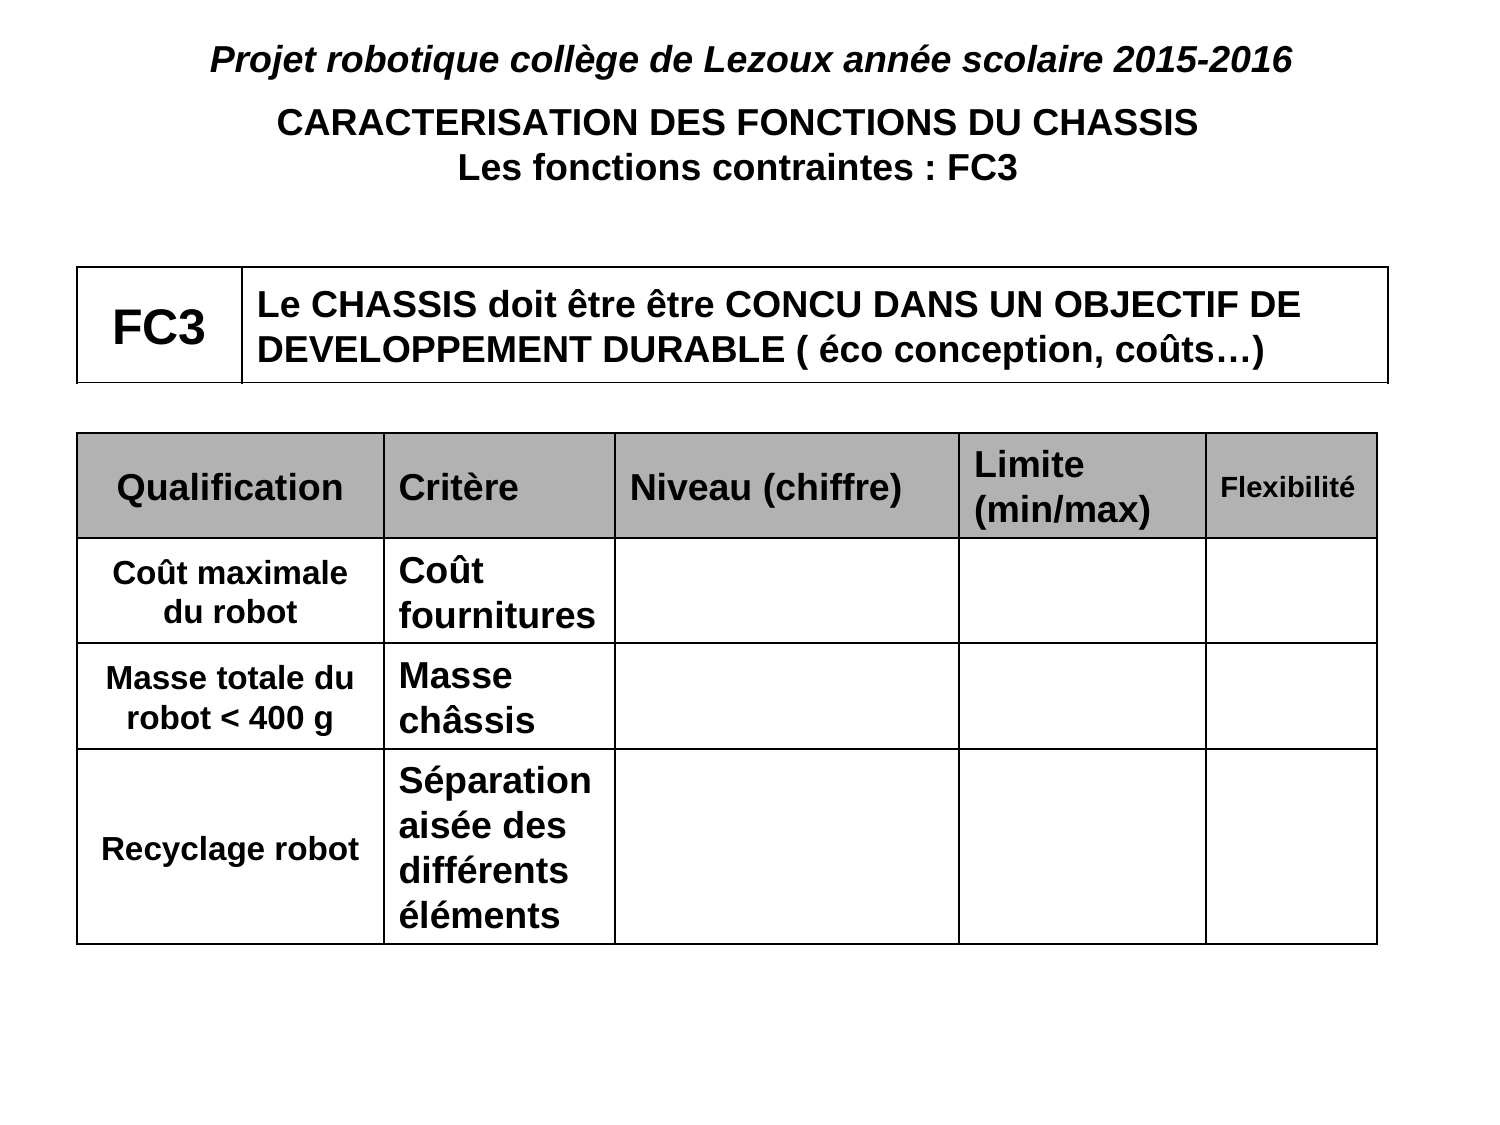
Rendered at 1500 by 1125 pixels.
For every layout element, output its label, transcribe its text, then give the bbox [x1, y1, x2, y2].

table_cell Masse totale du robot < 400 g [78, 644, 383, 748]
table_cell [960, 539, 1205, 642]
table_cell [1207, 750, 1376, 943]
table_cell Masse châssis [385, 644, 614, 748]
title CARACTERISATION DES FONCTIONS DU CHASSIS Les fonctions contraintes : FC3 [100, 90, 1376, 197]
table_cell [616, 539, 958, 642]
table_cell Coût maximale du robot [78, 539, 383, 642]
table_cell Séparation aisée des différents éléments [385, 750, 614, 943]
table_header Critère [385, 434, 614, 537]
table_cell Coût fournitures [385, 539, 614, 642]
table_cell [616, 644, 958, 748]
text_box Projet robotique collège de Lezoux année scolaire 2015-2016 [162, 24, 1341, 90]
table_cell [616, 750, 958, 943]
table_header Qualification [78, 434, 383, 537]
table_header FC3 [78, 268, 241, 382]
table_cell [1207, 644, 1376, 748]
table_cell Recyclage robot [78, 750, 383, 943]
table_cell [960, 750, 1205, 943]
table_header Niveau (chiffre) [616, 434, 958, 537]
table_cell [1207, 539, 1376, 642]
table_header Flexibilité [1207, 434, 1376, 537]
table_cell [960, 644, 1205, 748]
table_header Le CHASSIS doit être être CONCU DANS UN OBJECTIF DE DEVELOPPEMENT DURABLE ( éco conception, coûts…) [243, 268, 1387, 382]
table_header Limite (min/max) [960, 434, 1205, 537]
